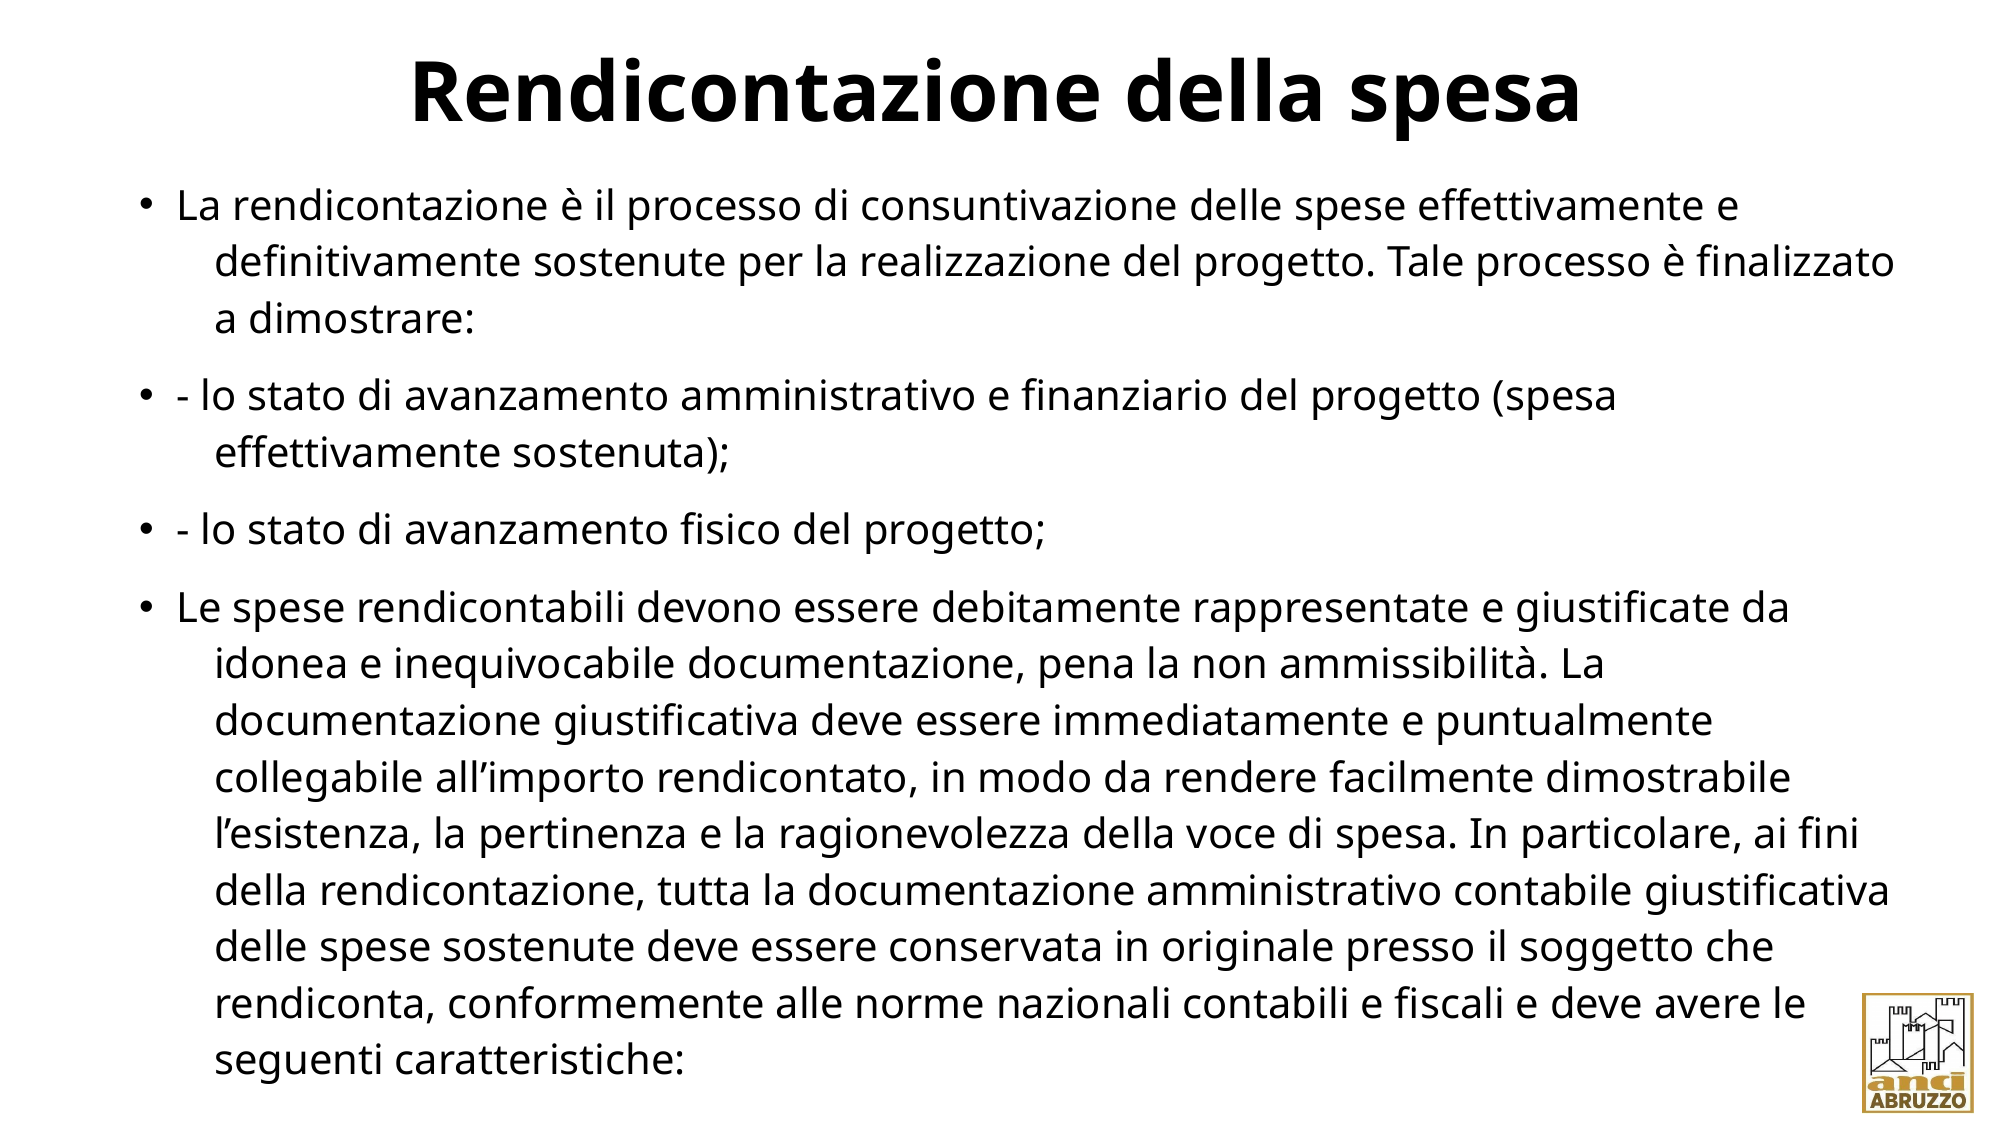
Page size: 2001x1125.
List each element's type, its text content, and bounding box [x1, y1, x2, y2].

title Rendicontazione della spesa [393, 21, 1863, 164]
list La rendicontazione è il processo di consuntivazione delle spese effettivamente e definitivamente sostenute per la realizzazione del progetto. Tale processo è finalizzato a dimostrare: - lo stato di avanzamento amministrativo e finanziario del progetto (spesa effettivamente sostenuta); - lo stato di avanzamento fisico del progetto; Le spese rendicontabili devono essere debitamente rappresentate e giustificate da idonea e inequivocabile documentazione, pena la non ammissibilità. La documentazione giustificativa deve essere immediatamente e puntualmente collegabile all’importo rendicontato, in modo da rendere facilmente dimostrabile l’esistenza, la pertinenza e la ragionevolezza della voce di spesa. In particolare, ai fini della rendicontazione, tutta la documentazione amministrativo contabile giustificativa delle spese sostenute deve essere conservata in originale presso il soggetto che rendiconta, conformemente alle norme nazionali contabili e fiscali e deve avere le seguenti caratteristiche: [124, 164, 1922, 1104]
